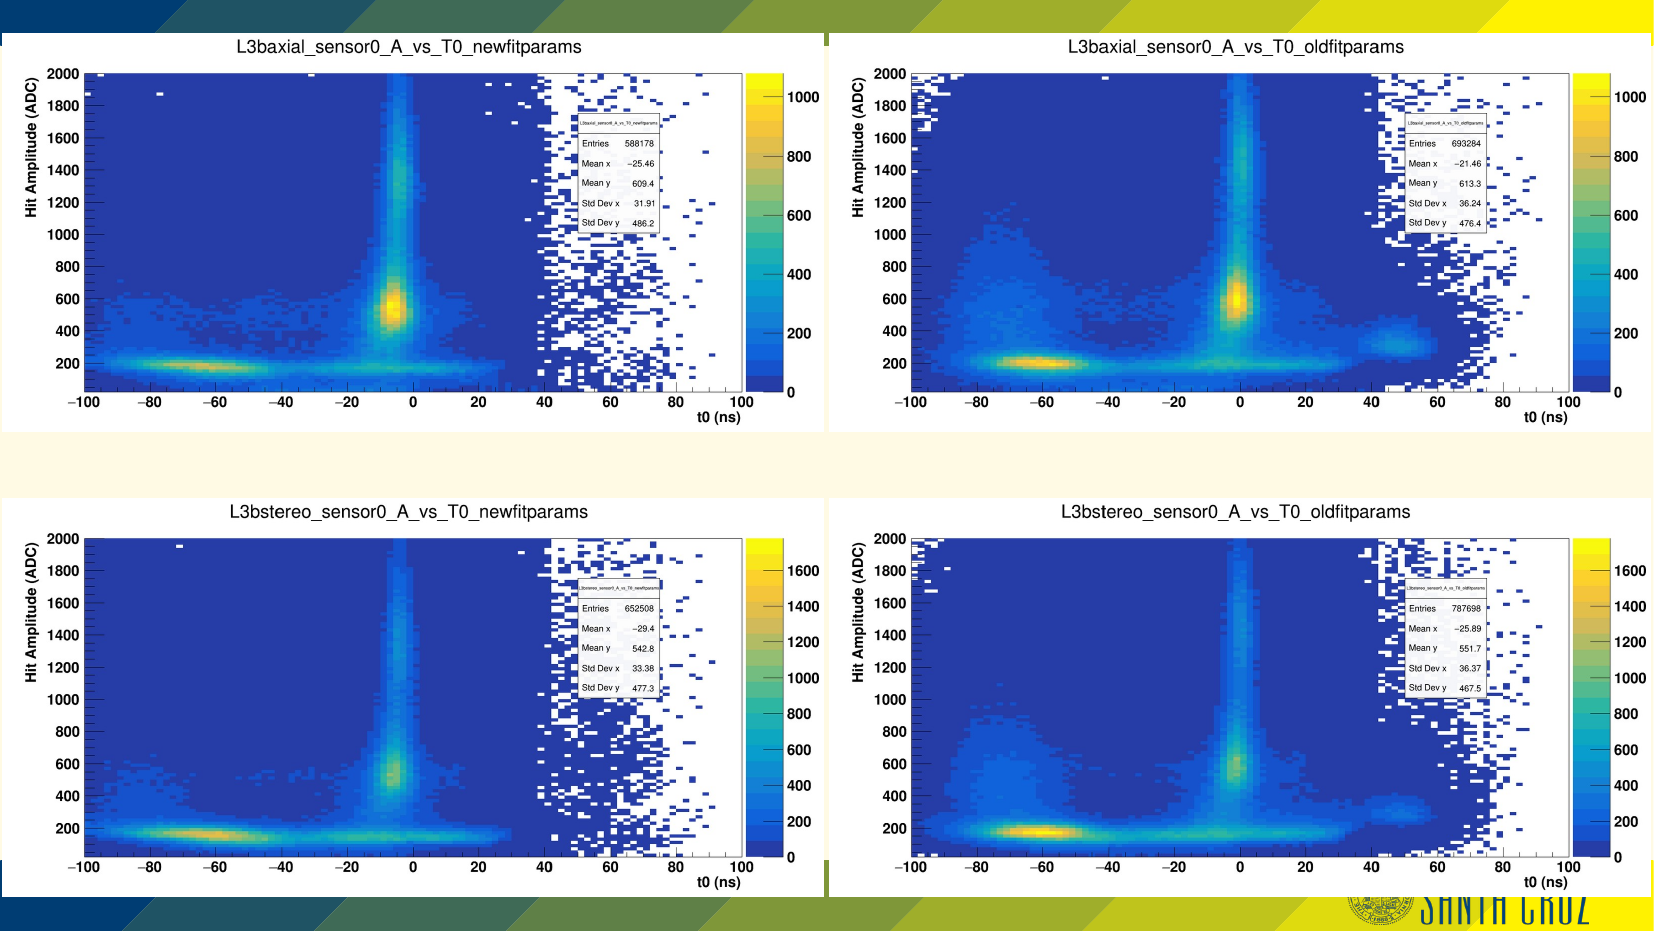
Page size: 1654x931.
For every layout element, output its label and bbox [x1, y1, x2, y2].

picture [829, 33, 1651, 432]
picture [2, 498, 824, 897]
picture [2, 33, 824, 432]
picture [829, 498, 1651, 925]
